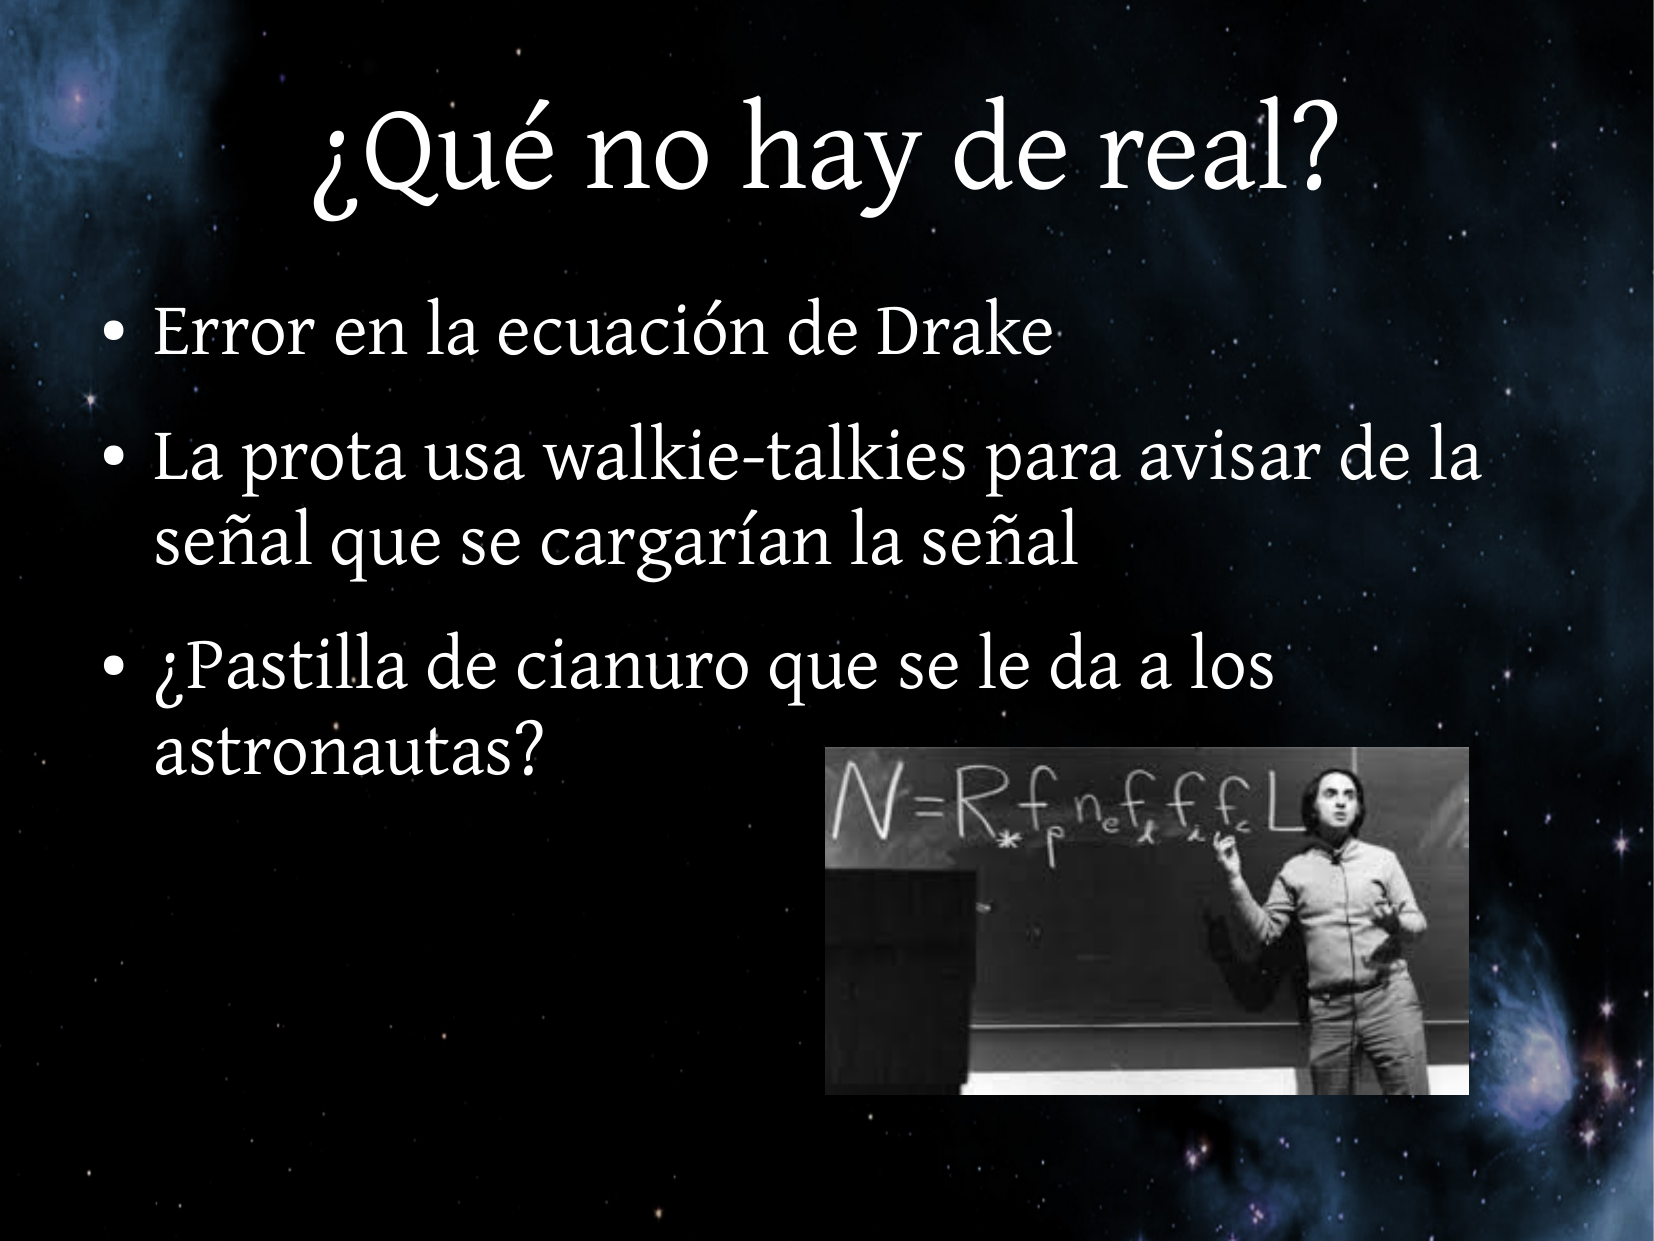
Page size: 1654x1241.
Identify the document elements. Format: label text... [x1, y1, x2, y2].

picture [0, 0, 1654, 1241]
list Error en la ecuación de Drake La prota usa walkie-talkies para avisar de la señal que se cargarían la señal ¿Pastilla de cianuro que se le da a los astronautas? [82, 290, 1571, 1010]
title ¿Qué no hay de real? [82, 49, 1571, 257]
